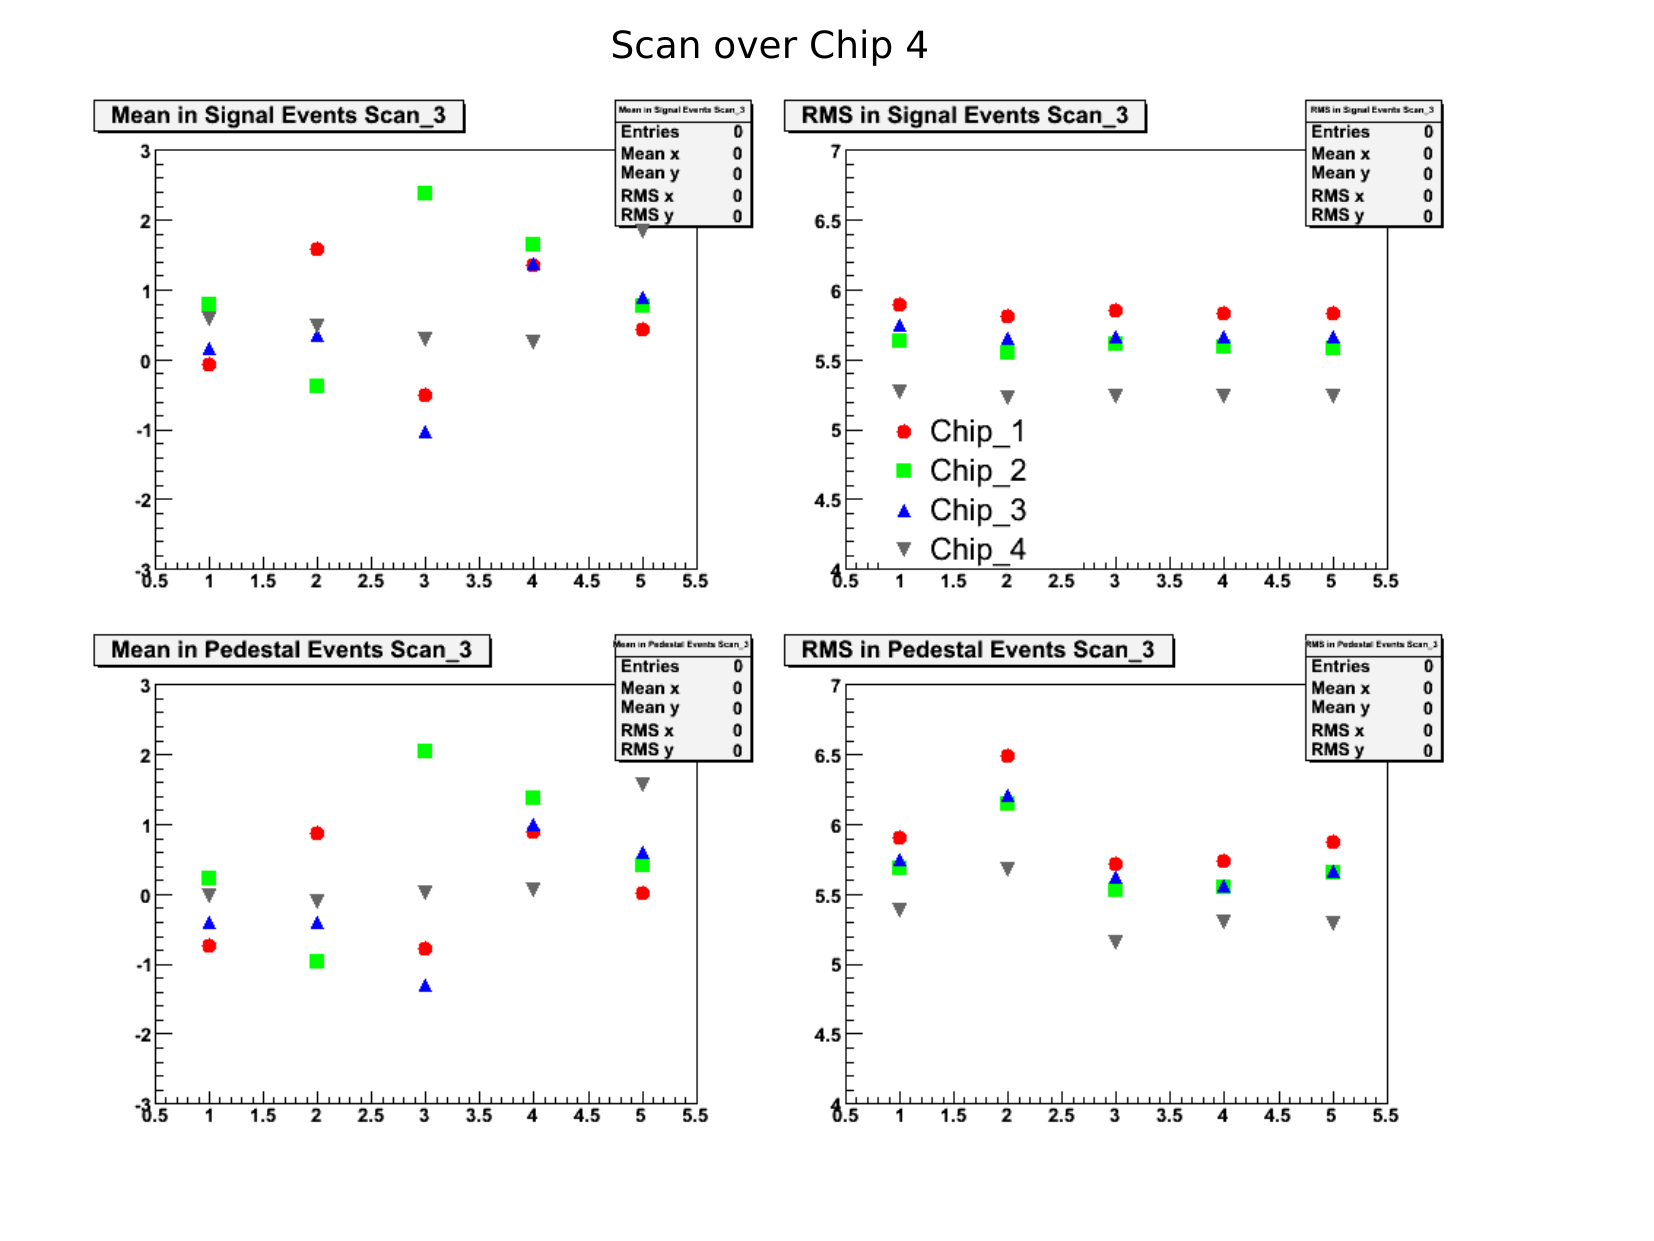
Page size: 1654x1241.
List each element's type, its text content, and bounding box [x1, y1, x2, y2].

text_box Scan over Chip 4 [595, 16, 938, 76]
picture [82, 94, 1463, 1163]
